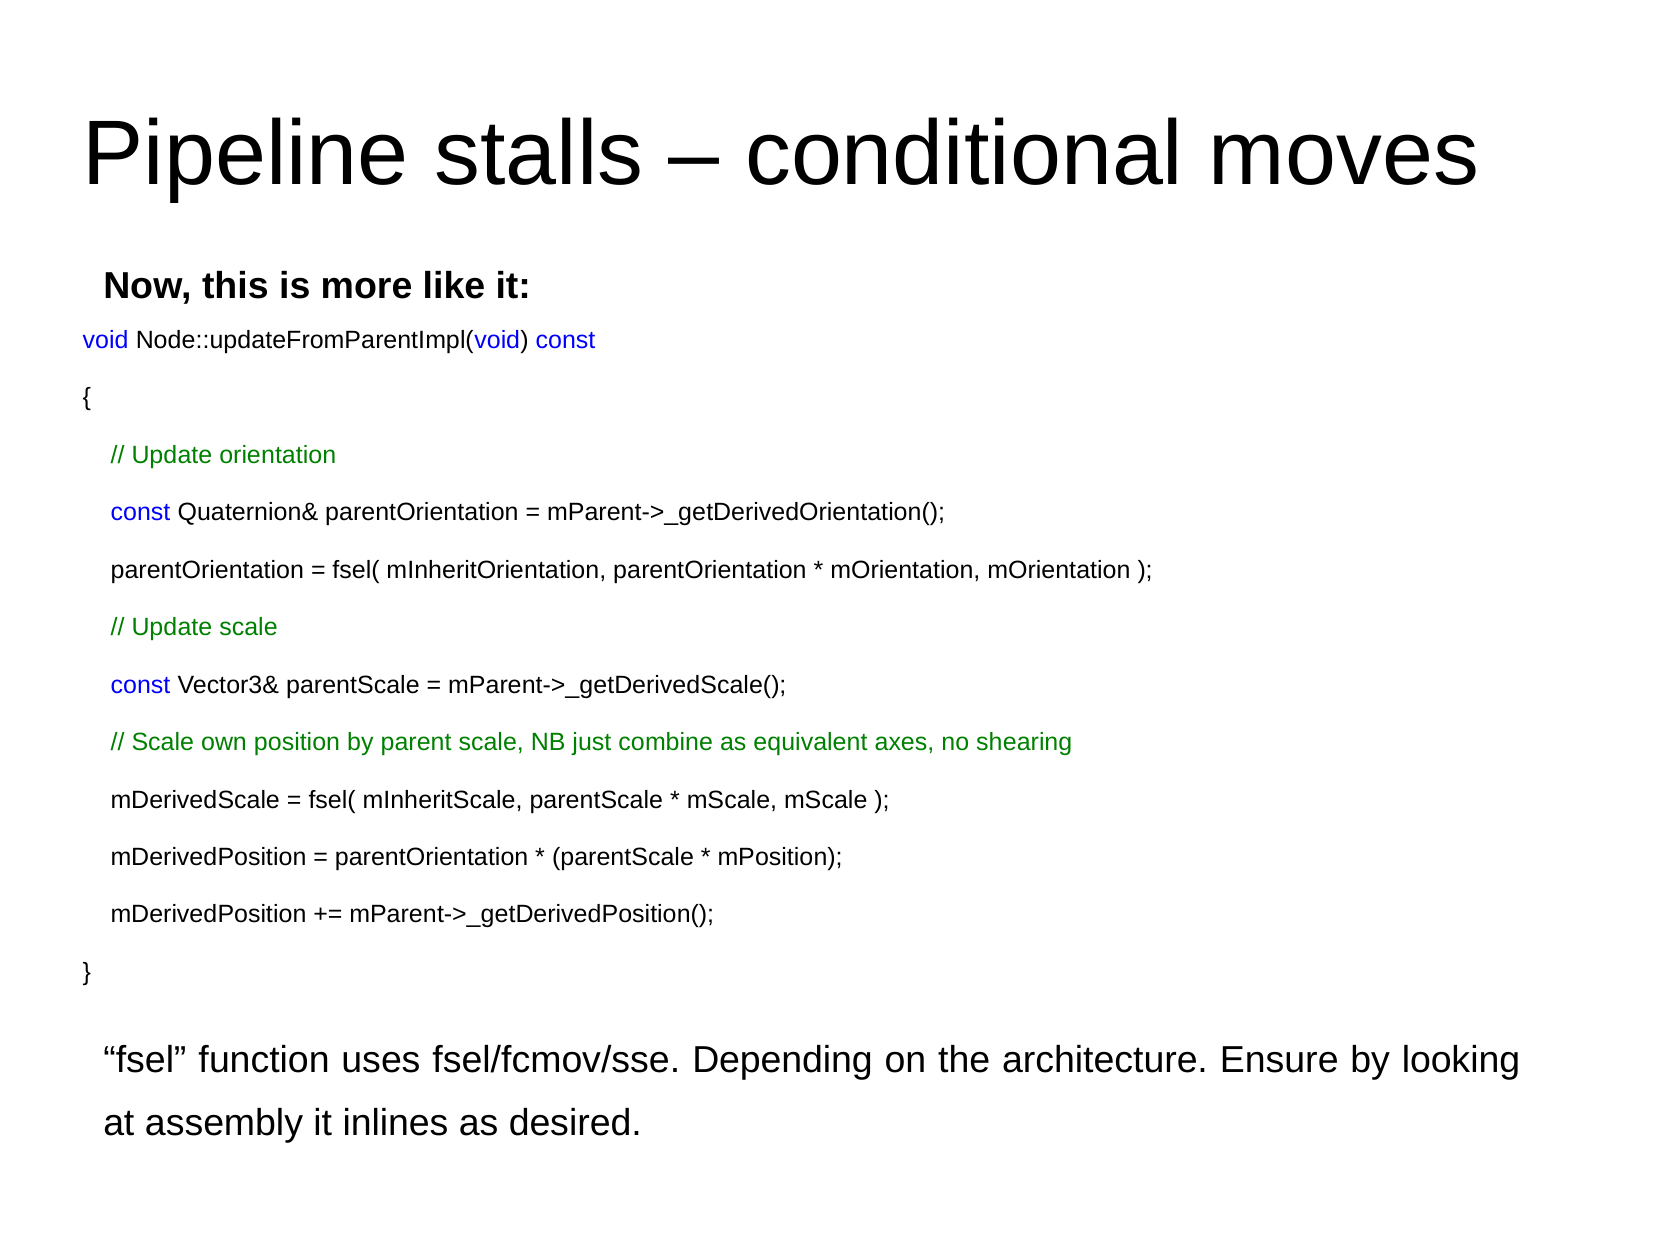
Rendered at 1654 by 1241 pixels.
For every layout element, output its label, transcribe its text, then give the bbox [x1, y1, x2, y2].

title Pipeline stalls – conditional moves [82, 49, 1571, 257]
list void Node::updateFromParentImpl(void) const { // Update orientation const Quaternion& parentOrientation = mParent->_getDerivedOrientation(); parentOrientation = fsel( mInheritOrientation, parentOrientation * mOrientation, mOrientation ); // Update scale const Vector3& parentScale = mParent->_getDerivedScale(); // Scale own position by parent scale, NB just combine as equivalent axes, no shearing mDerivedScale = fsel( mInheritScale, parentScale * mScale, mScale ); mDerivedPosition = parentOrientation * (parentScale * mPosition); mDerivedPosition += mParent->_getDerivedPosition(); } [82, 325, 1571, 986]
text_box “fsel” function uses fsel/fcmov/sse. Depending on the architecture. Ensure by looking at assembly it inlines as desired. [88, 1009, 1536, 1130]
text_box Now, this is more like it: [88, 236, 1536, 295]
